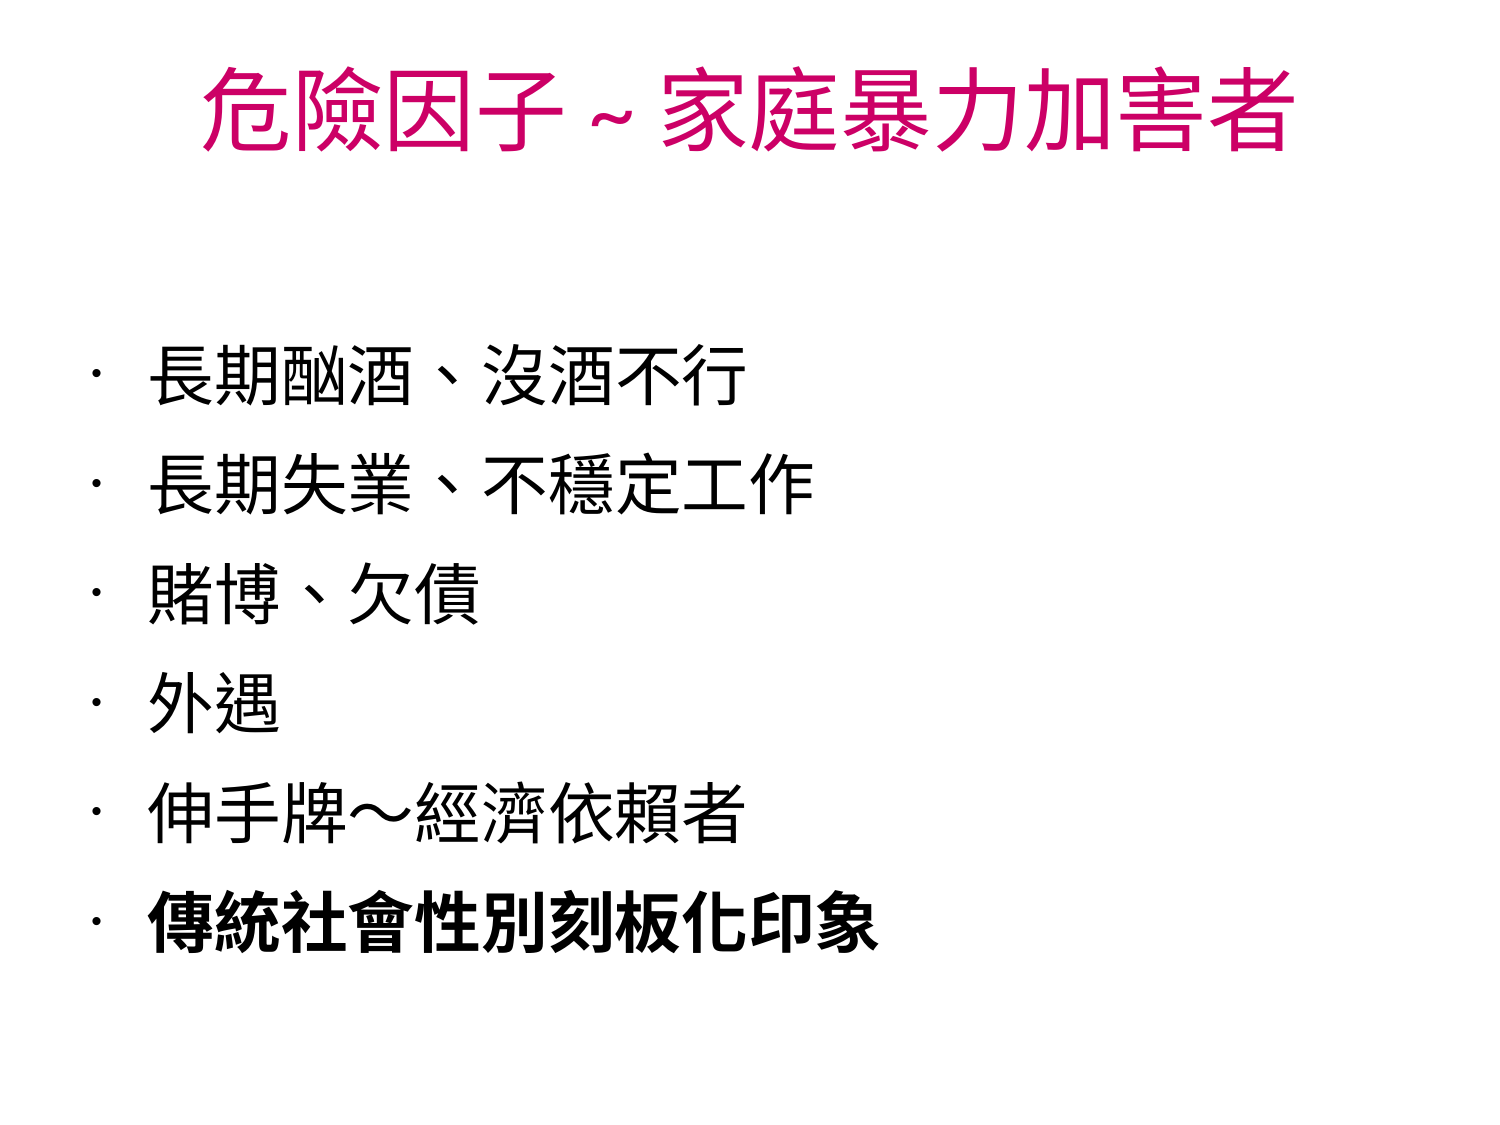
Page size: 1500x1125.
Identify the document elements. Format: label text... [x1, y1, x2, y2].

list 長期酗酒、沒酒不行 長期失業、不穩定工作 賭博、欠債 外遇 伸手牌～經濟依賴者 傳統社會性別刻板化印象 [76, 326, 1415, 1064]
title 危險因子~家庭暴力加害者 [75, 45, 1425, 233]
